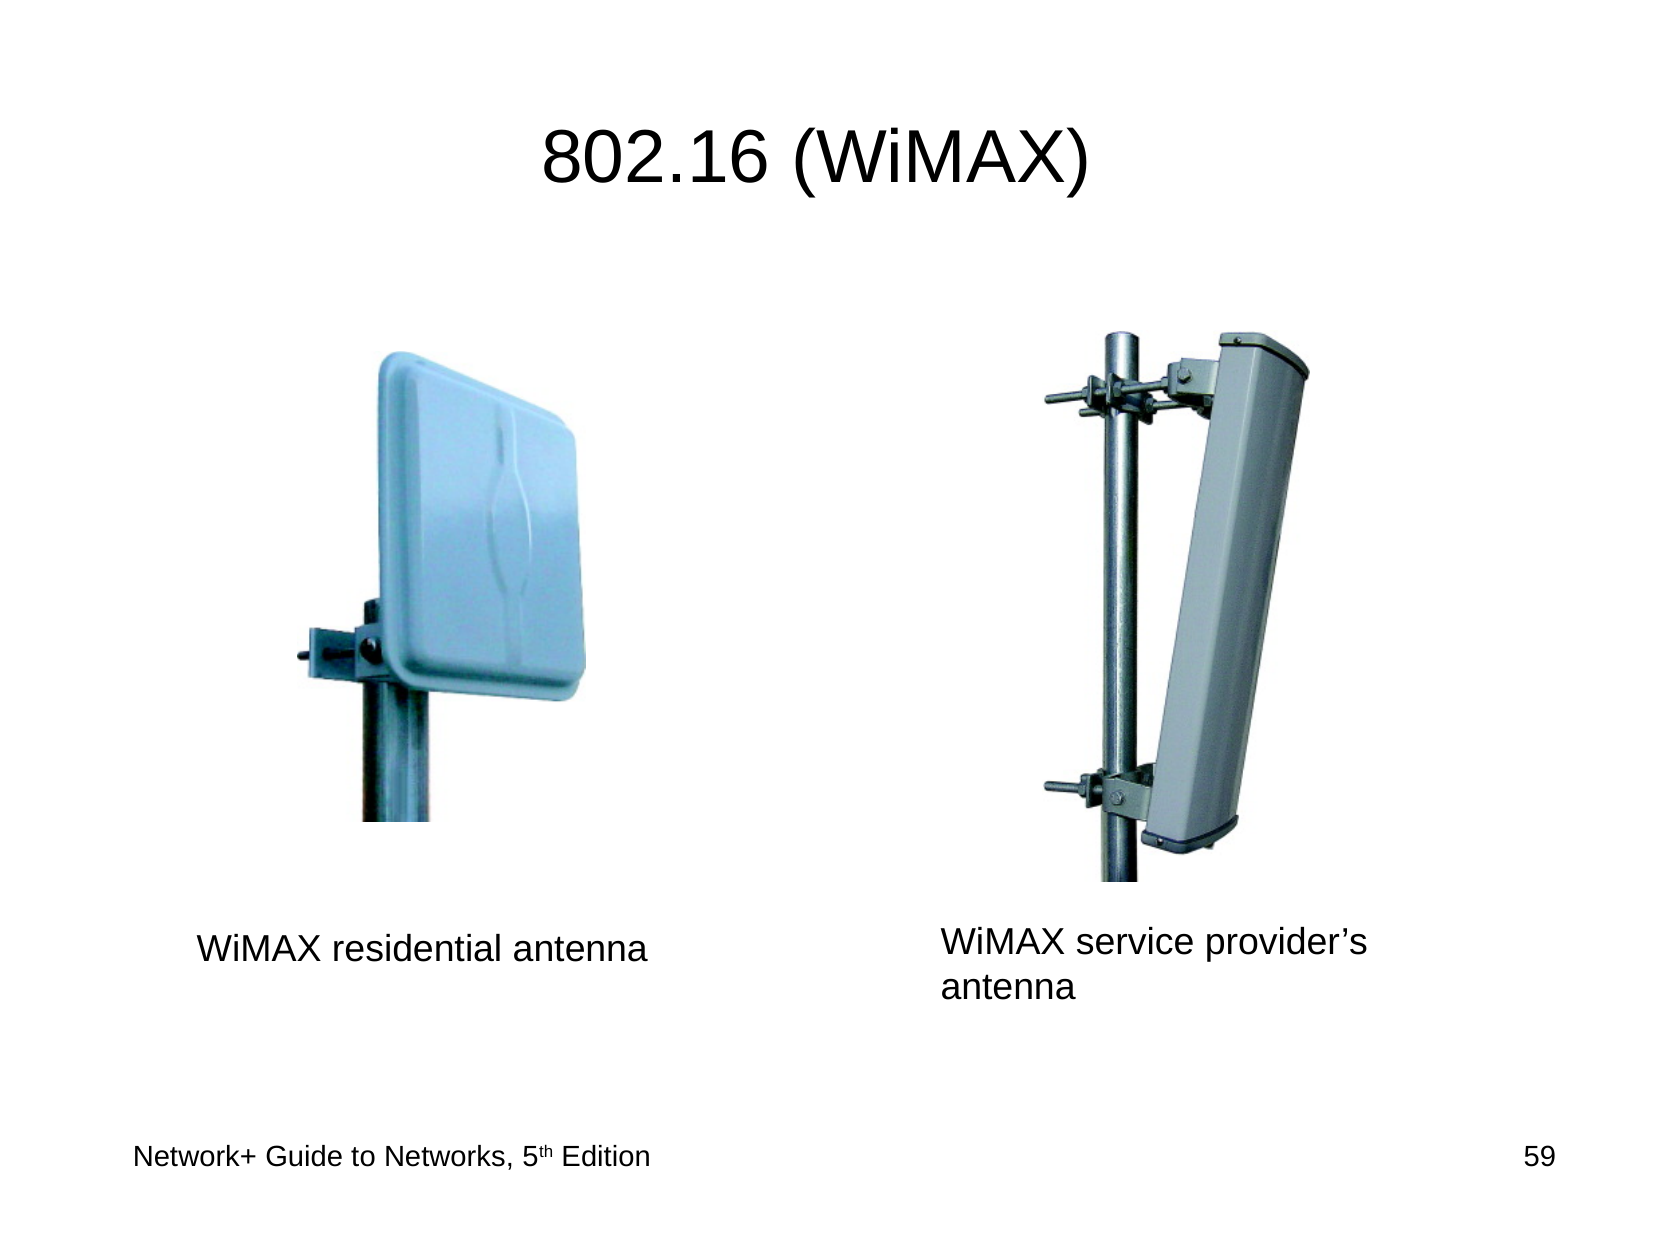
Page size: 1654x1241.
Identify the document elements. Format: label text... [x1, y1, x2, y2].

text_box <number> [1185, 1129, 1571, 1216]
text_box WiMAX service provider’s antenna [890, 909, 1470, 1015]
picture [1042, 330, 1310, 882]
text_box WiMAX residential antenna [146, 916, 767, 977]
title 802.16 (WiMAX) [82, 45, 1571, 261]
picture [297, 351, 586, 822]
text_box Network+ Guide to Networks, 5th Edition [82, 1129, 1089, 1216]
